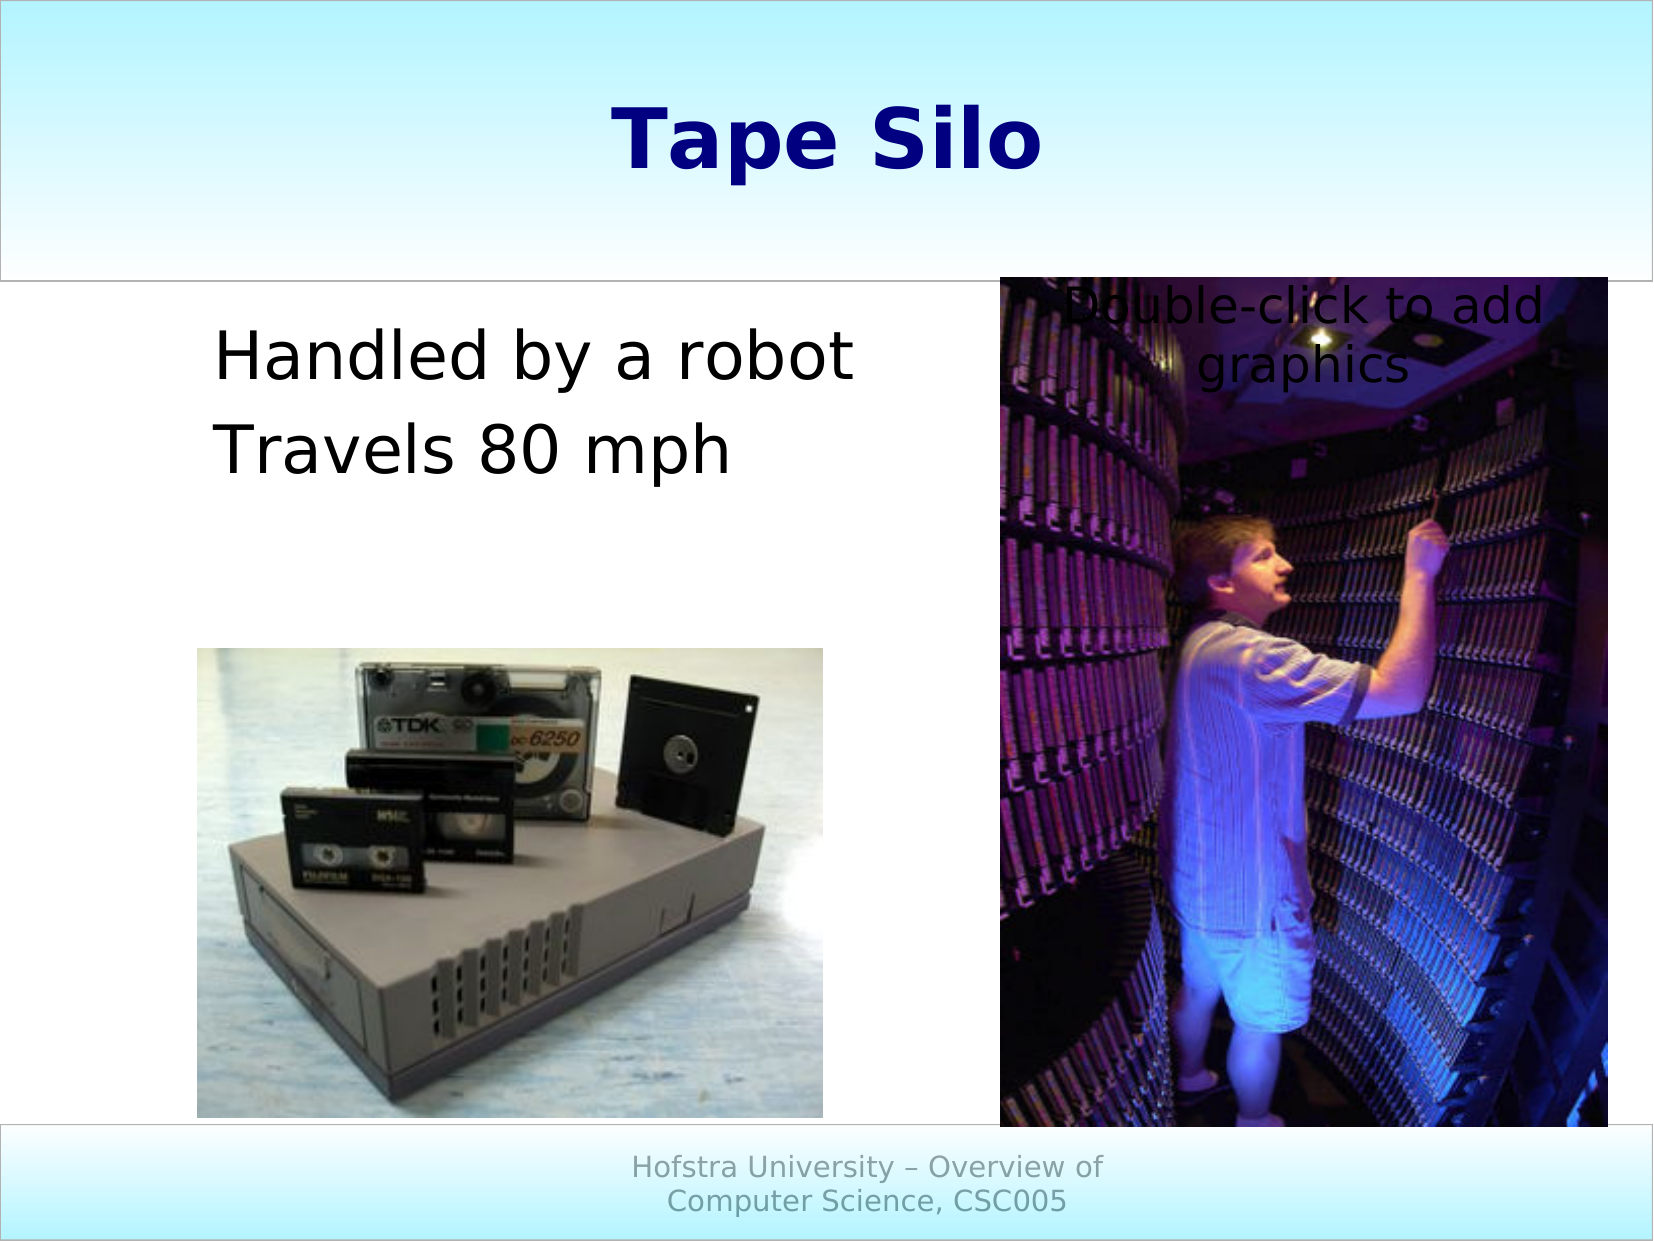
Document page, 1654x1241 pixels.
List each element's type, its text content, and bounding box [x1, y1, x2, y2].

picture [197, 648, 823, 1118]
picture [1000, 277, 1608, 1127]
title Tape Silo [78, 77, 1576, 203]
list Handled by a robot Travels 80 mph [213, 317, 900, 628]
